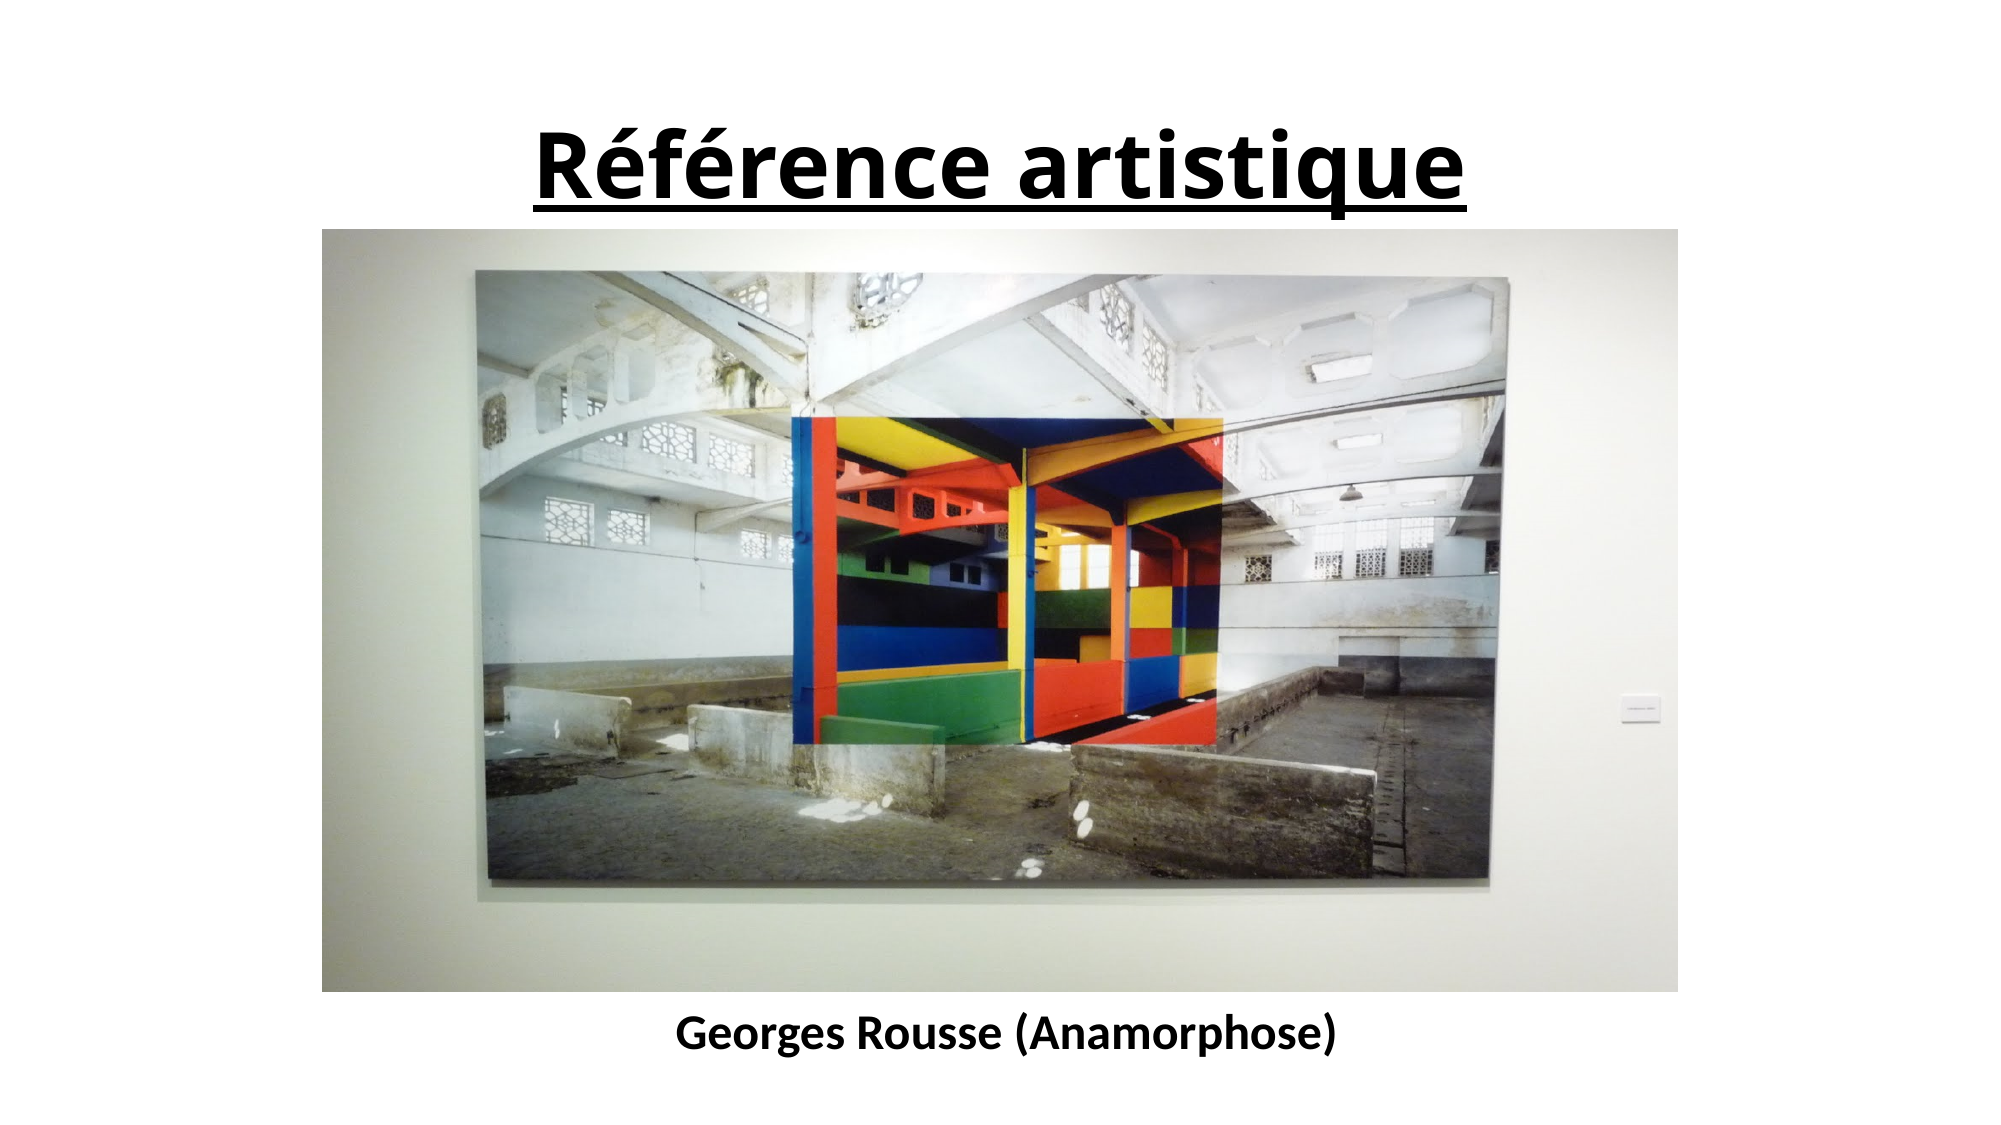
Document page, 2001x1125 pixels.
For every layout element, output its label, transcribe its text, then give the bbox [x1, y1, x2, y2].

title Référence artistique [137, 59, 1863, 278]
picture [322, 229, 1678, 992]
text_box Georges Rousse (Anamorphose) [660, 991, 1367, 1068]
